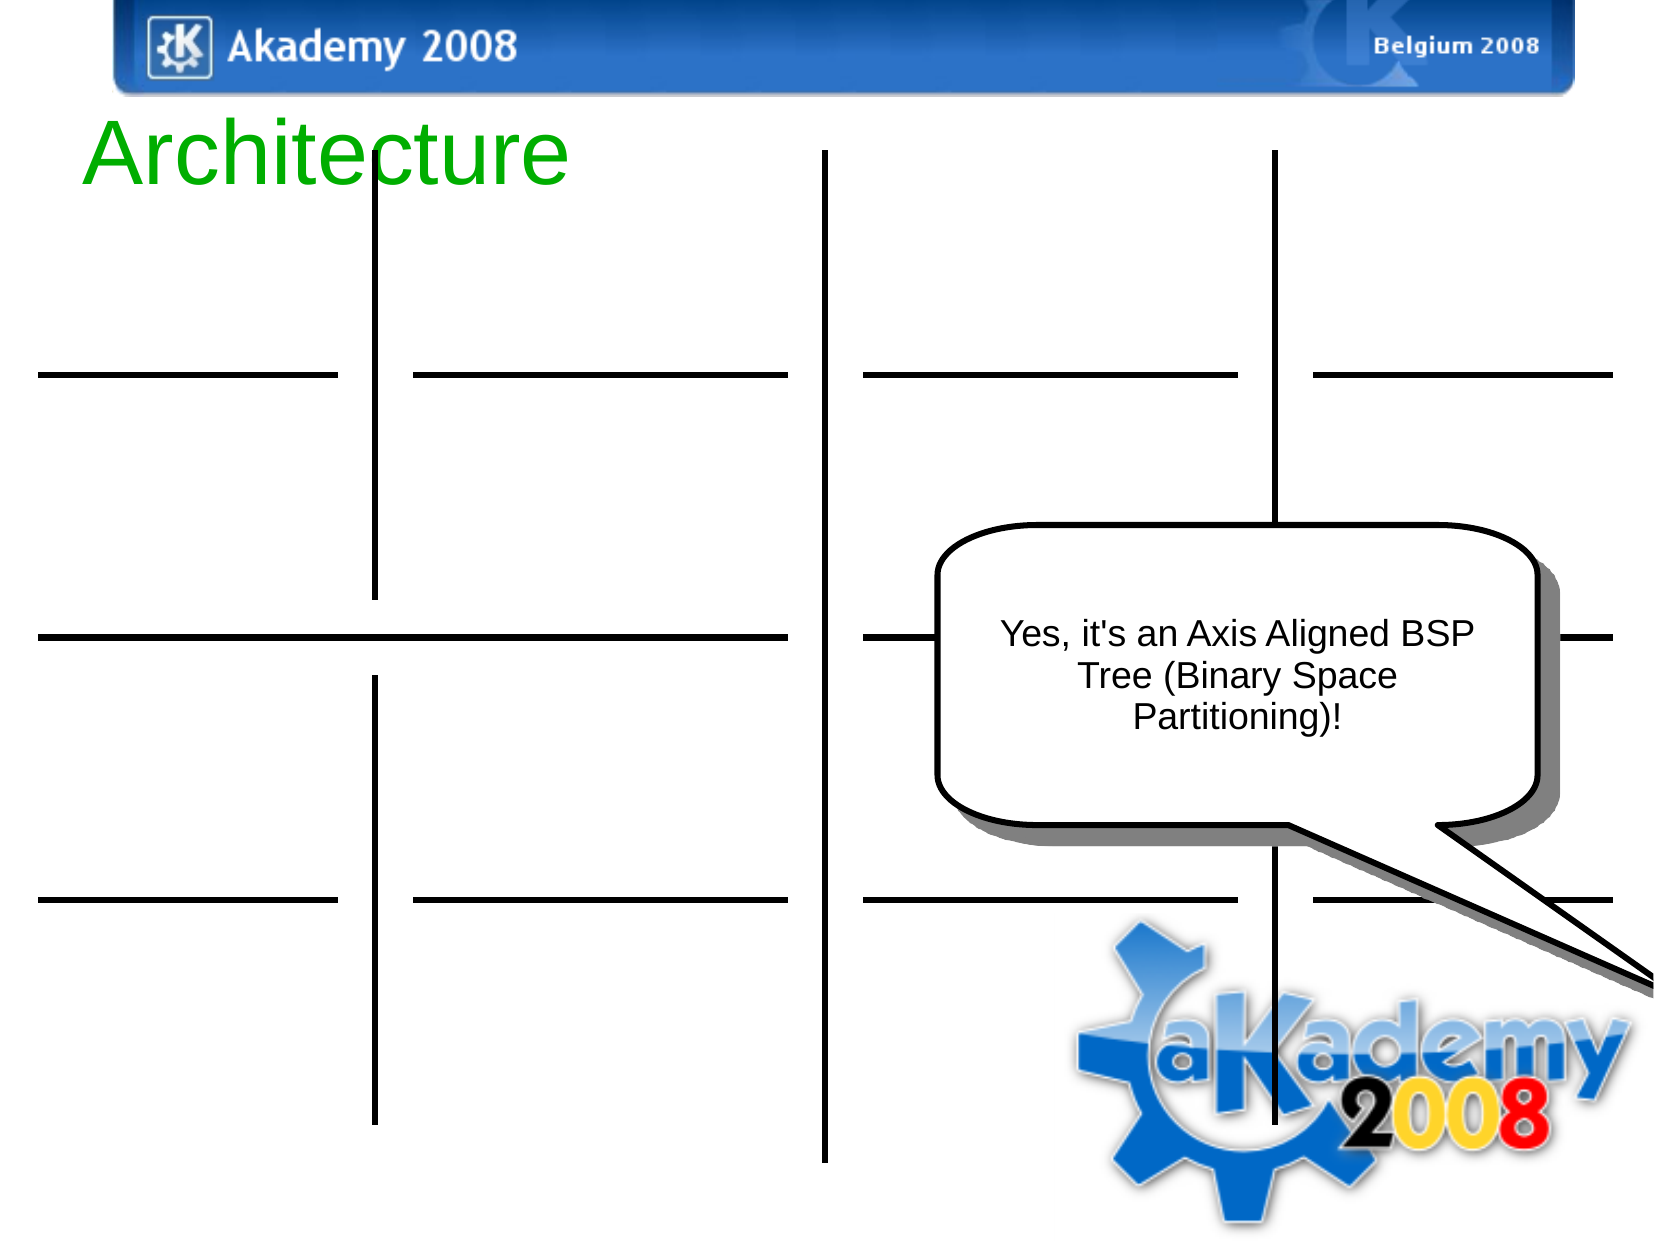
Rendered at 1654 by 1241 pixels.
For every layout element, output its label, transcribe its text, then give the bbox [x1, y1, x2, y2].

picture [1564, 913, 1654, 976]
picture [1053, 913, 1654, 1241]
title Architecture [82, 49, 1571, 257]
picture [112, 0, 1575, 98]
text_box Yes, it's an Axis Aligned BSP Tree (Binary Space Partitioning)! [937, 525, 1654, 986]
